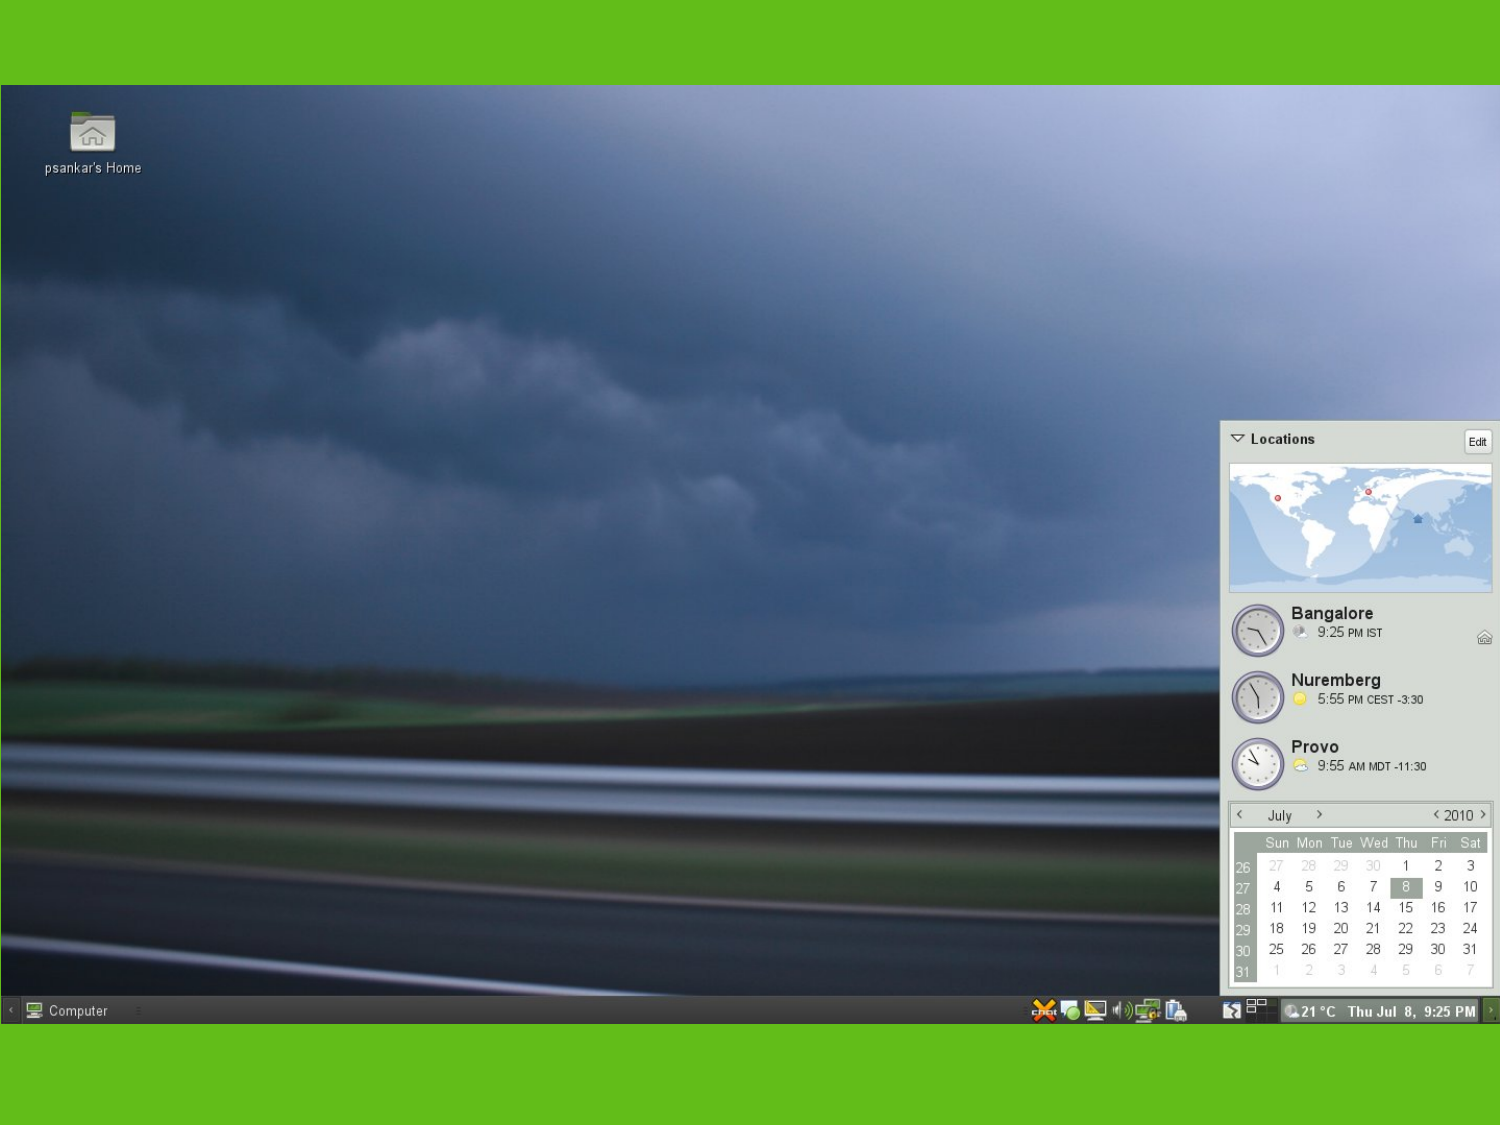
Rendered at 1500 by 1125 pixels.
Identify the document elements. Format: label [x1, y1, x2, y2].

picture [1, 85, 1500, 1024]
